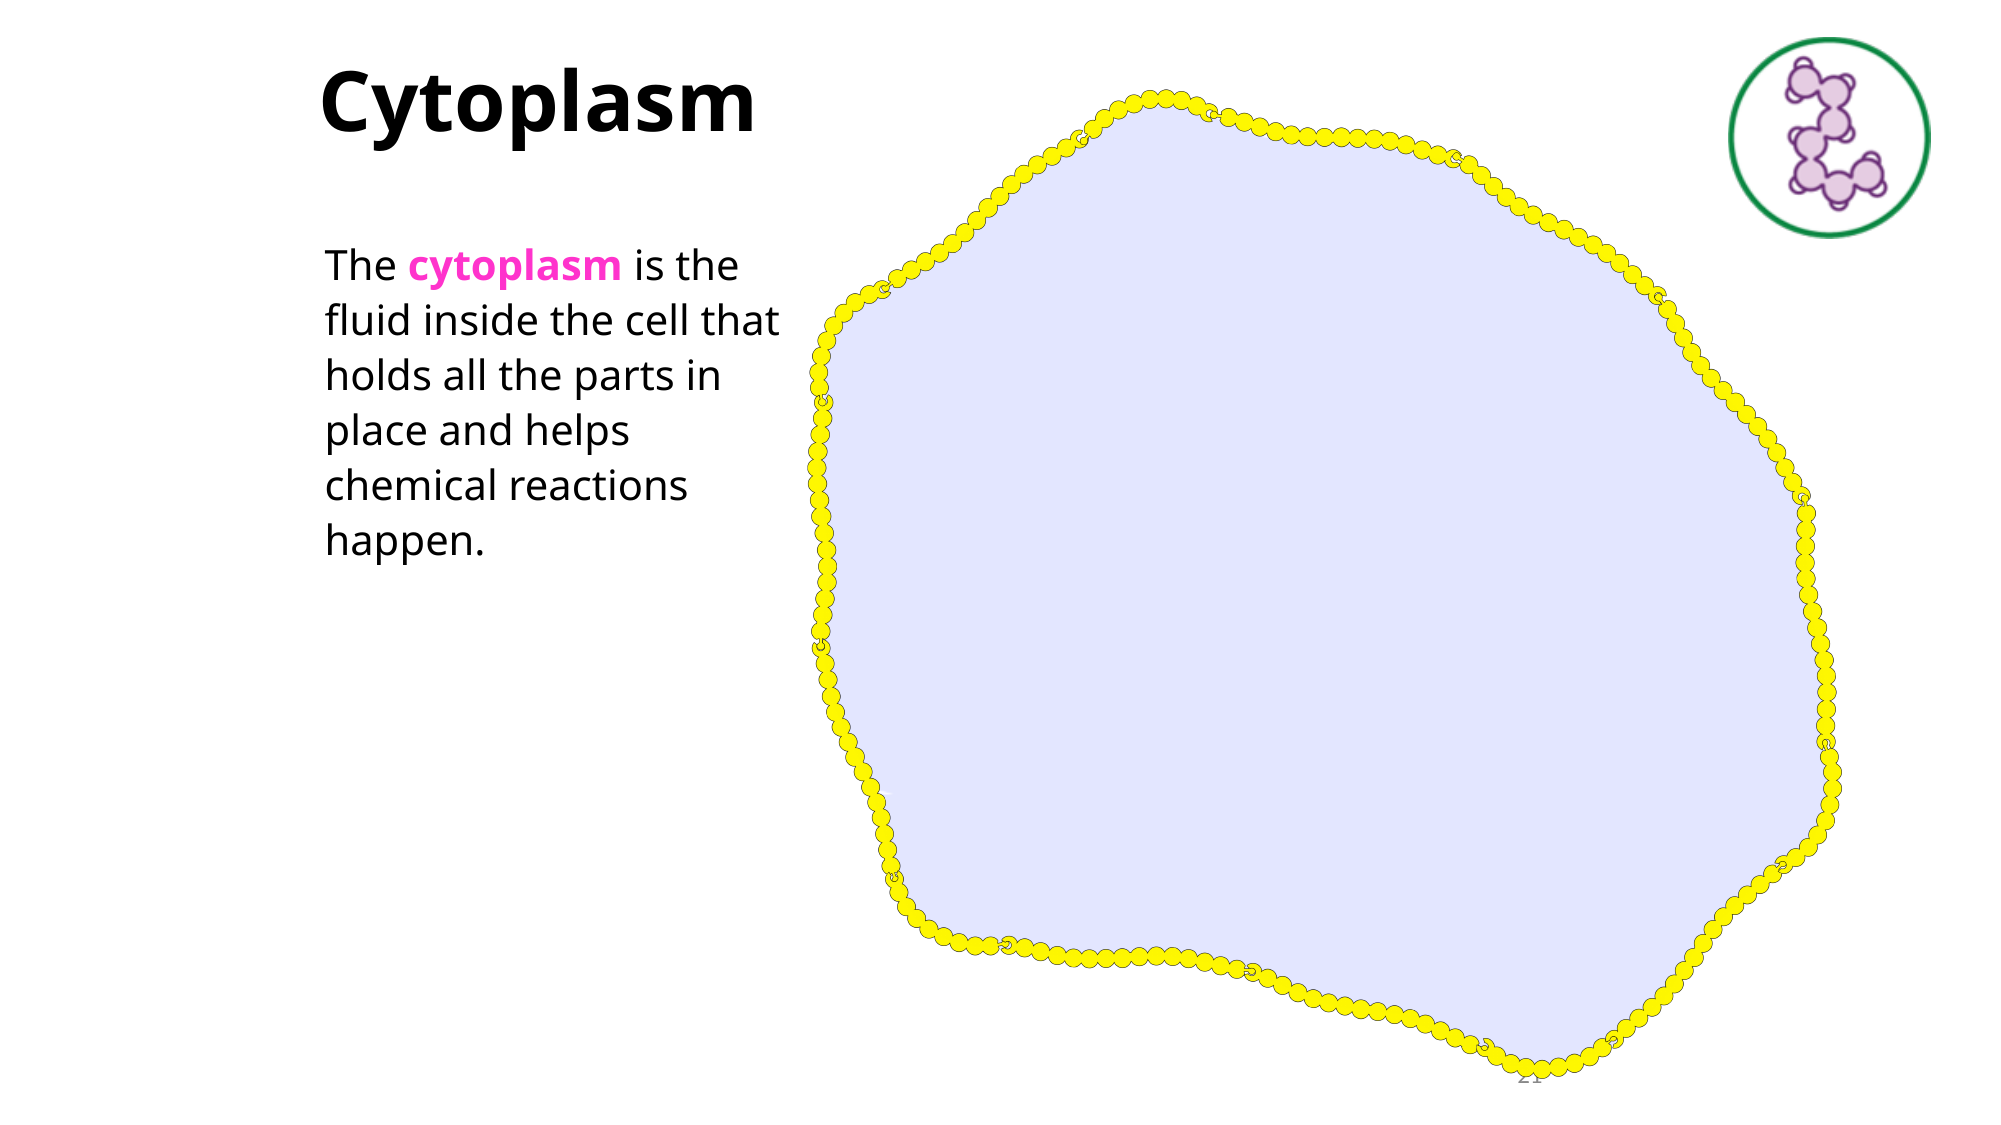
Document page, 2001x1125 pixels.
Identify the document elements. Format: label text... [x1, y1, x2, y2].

slide_number 21 [1502, 1043, 1948, 1104]
text_box Cytoplasm [303, 22, 1697, 187]
picture [783, 37, 1931, 1079]
text_box The cytoplasm is the fluid inside the cell that holds all the parts in place and helps chemical reactions happen. [309, 226, 818, 515]
